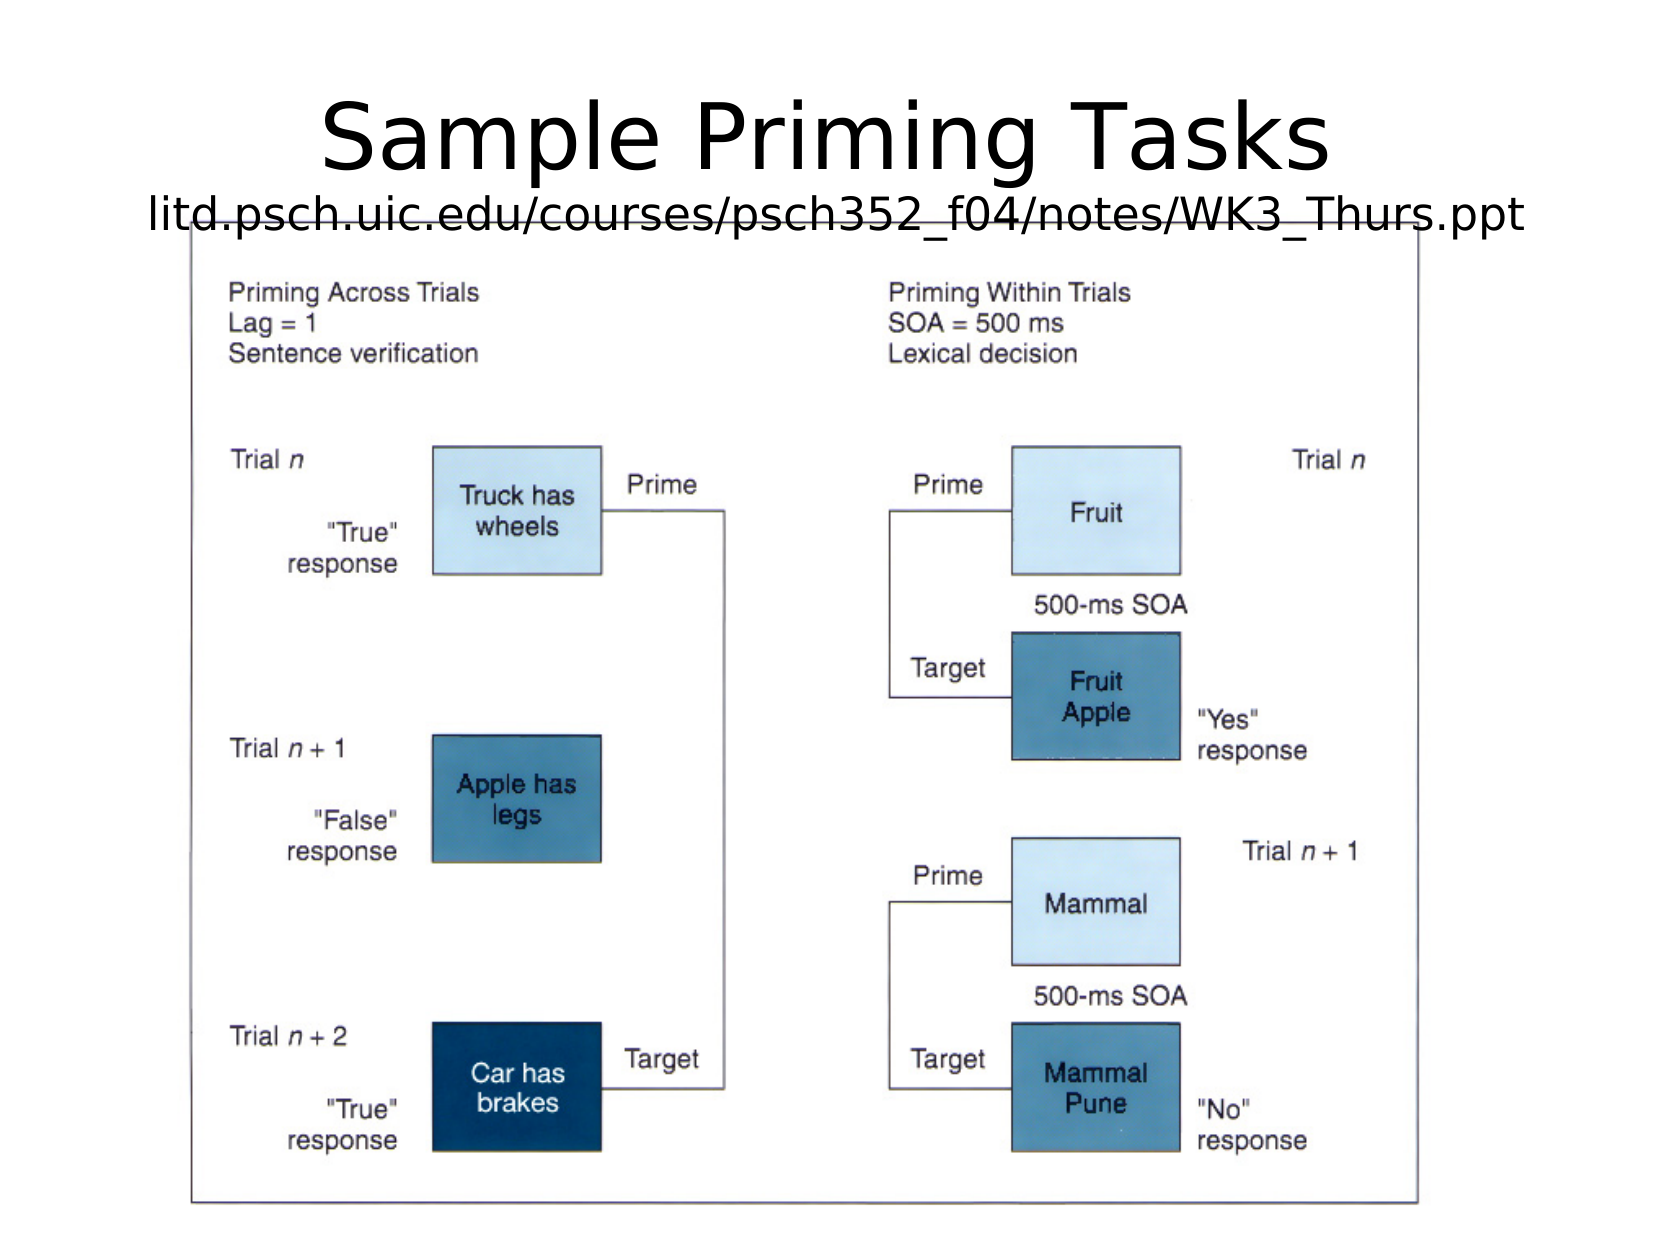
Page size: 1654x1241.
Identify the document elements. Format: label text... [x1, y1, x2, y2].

picture [165, 241, 1447, 1241]
text_box litd.psch.uic.edu/courses/psch352_f04/notes/WK3_Thurs.ppt [112, 187, 1576, 241]
title Sample Priming Tasks [123, 68, 1529, 187]
